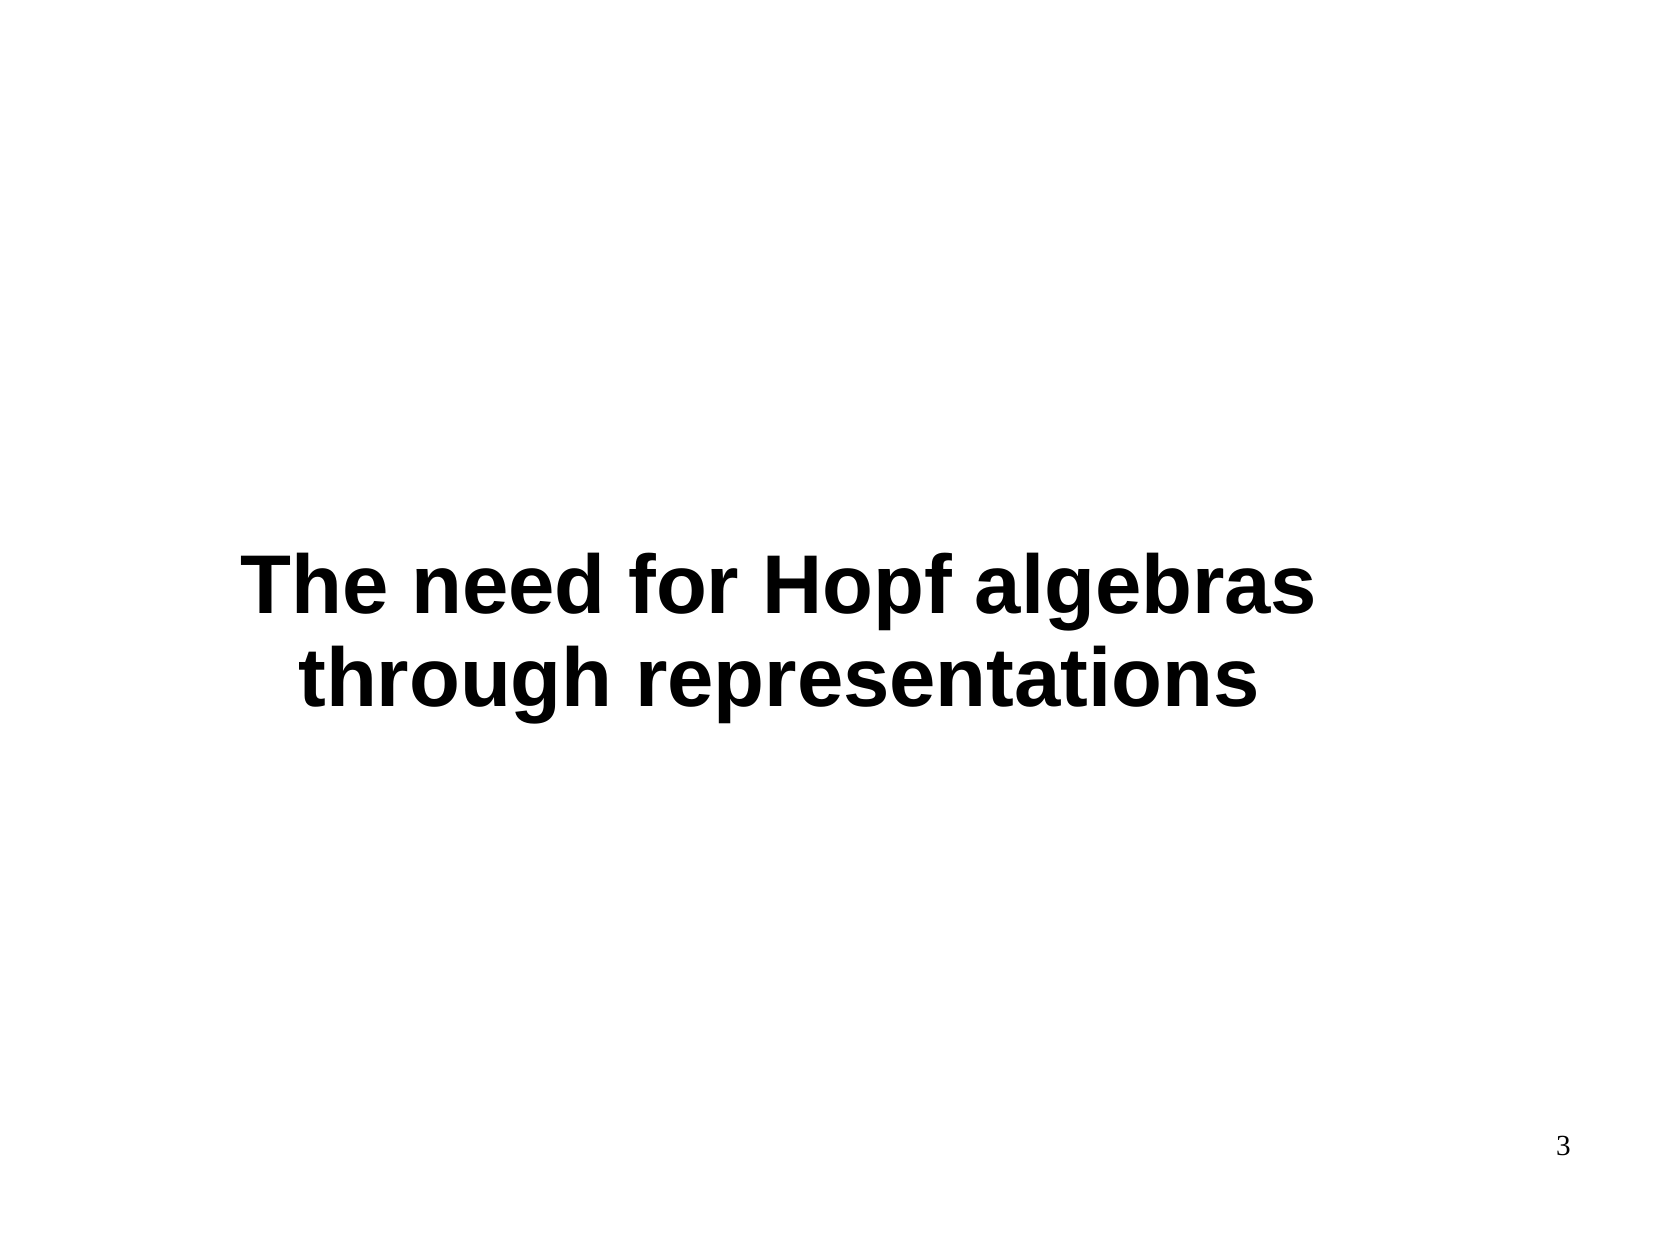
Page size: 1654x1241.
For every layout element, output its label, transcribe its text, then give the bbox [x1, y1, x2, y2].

text_box The need for Hopf algebras through representations [225, 530, 1357, 733]
